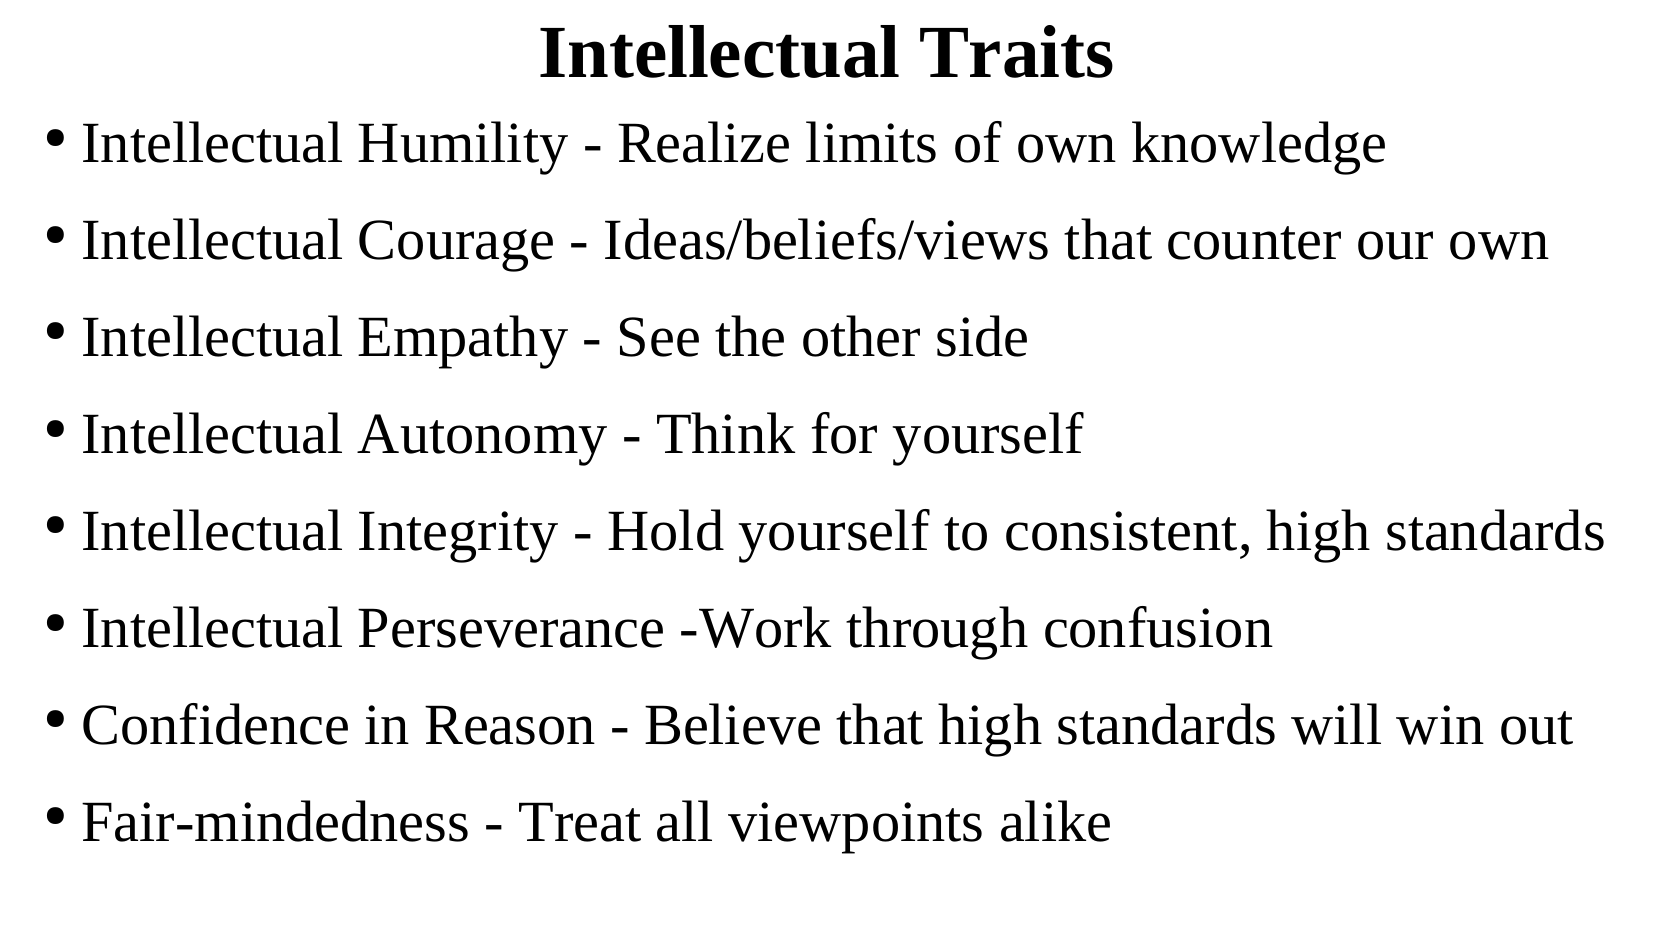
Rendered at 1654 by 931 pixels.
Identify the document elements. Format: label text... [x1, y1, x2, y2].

text_box Intellectual Humility - Realize limits of own knowledge Intellectual Courage - Ideas/beliefs/views that counter our own Intellectual Empathy - See the other side Intellectual Autonomy - Think for yourself Intellectual Integrity - Hold yourself to consistent, high standards Intellectual Perseverance -Work through confusion Confidence in Reason - Believe that high standards will win out Fair-mindedness - Treat all viewpoints alike [29, 96, 1643, 861]
title Intellectual Traits [0, 0, 1654, 106]
